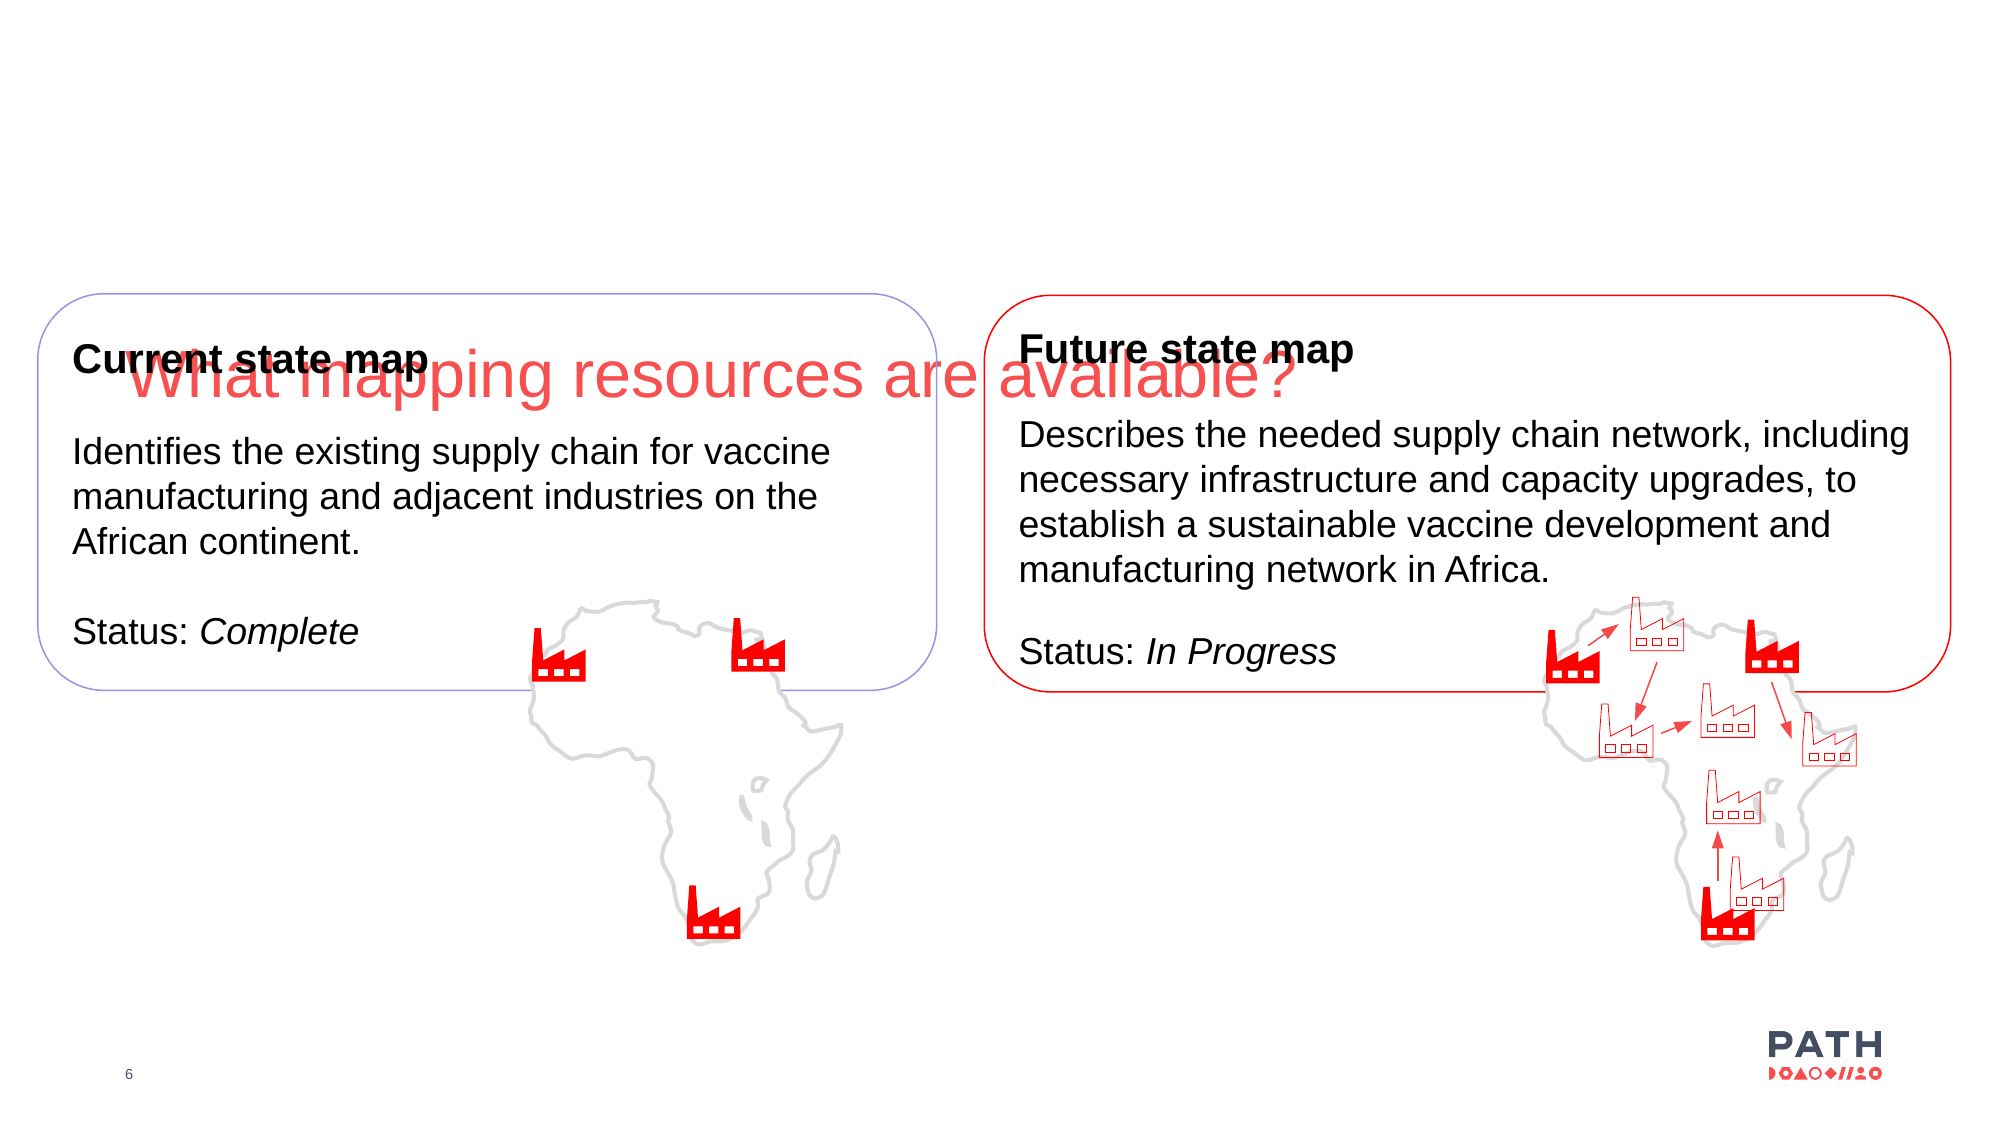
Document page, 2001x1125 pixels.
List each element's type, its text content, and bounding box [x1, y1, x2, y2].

text_box 6 [125, 1059, 155, 1087]
text_box Future state map​ ​ Describes the needed supply chain network, including necessary infrastructure and capacity upgrades, to establish a sustainable vaccine development and manufacturing network in Africa. ​ Status: In Progress [984, 295, 1951, 692]
picture [490, 574, 890, 973]
list What mapping resources are available? [125, 138, 1884, 319]
text_box Current state map Identifies the existing supply chain for vaccine manufacturing and adjacent industries on the African continent. Status: Complete [37, 293, 937, 691]
picture [1505, 575, 1904, 975]
